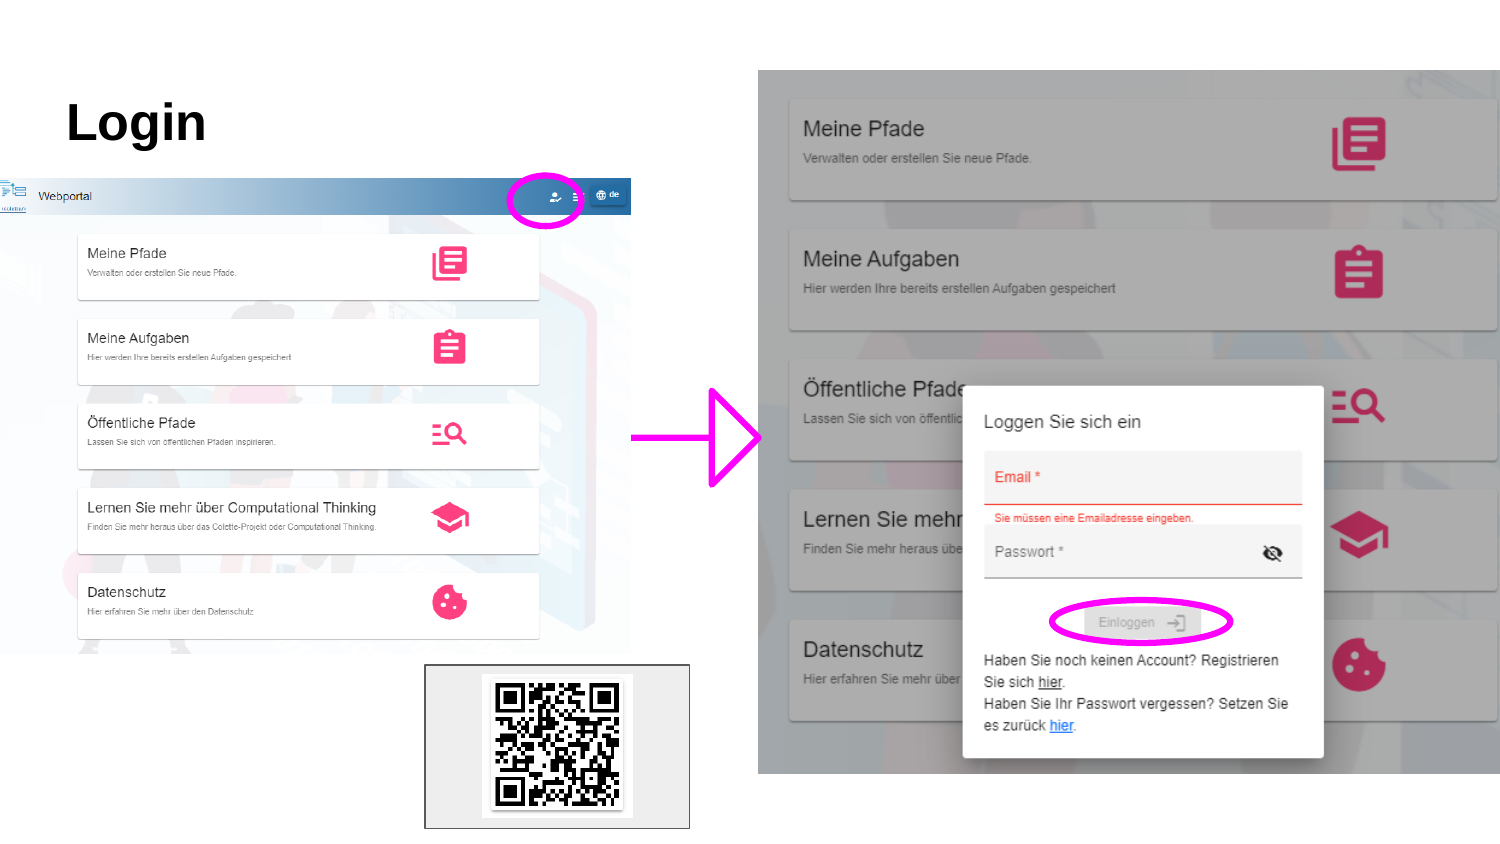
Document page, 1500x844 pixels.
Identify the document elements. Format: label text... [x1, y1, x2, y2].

title Login [51, 72, 1449, 167]
picture [513, 179, 578, 222]
picture [482, 674, 633, 819]
text_box [425, 665, 689, 828]
picture [0, 178, 631, 654]
picture [758, 70, 1500, 774]
